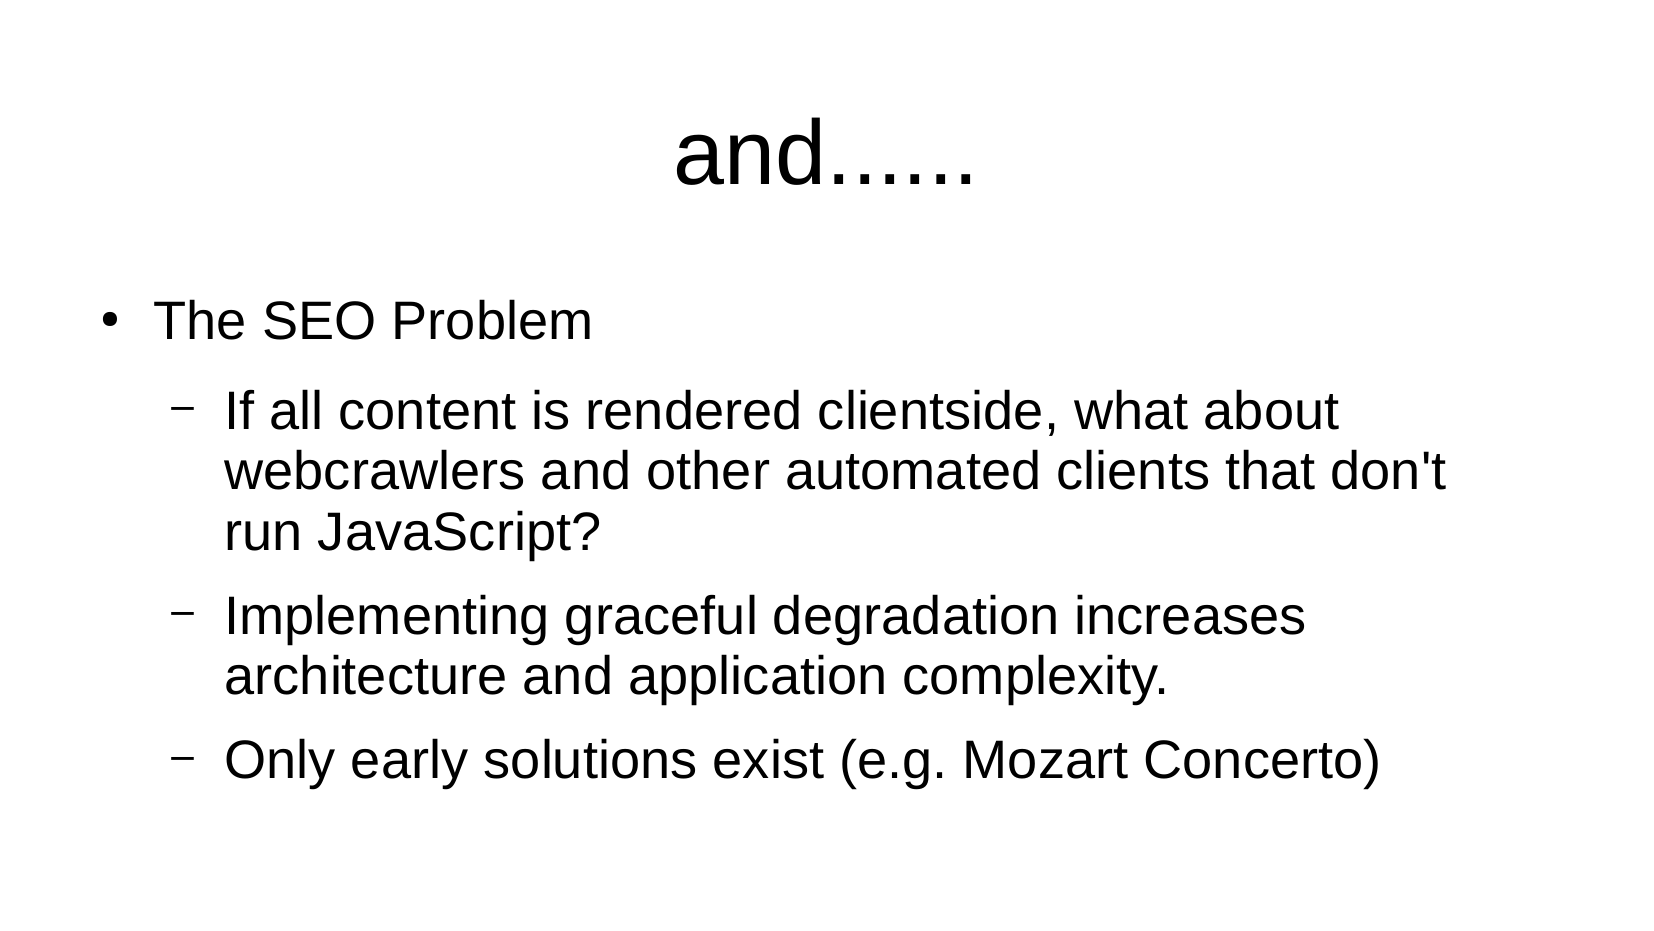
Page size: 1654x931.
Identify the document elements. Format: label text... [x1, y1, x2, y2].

list The SEO Problem If all content is rendered clientside, what about webcrawlers and other automated clients that don't run JavaScript? Implementing graceful degradation increases architecture and application complexity. Only early solutions exist (e.g. Mozart Concerto) [82, 290, 1538, 931]
title and...... [82, 49, 1571, 257]
